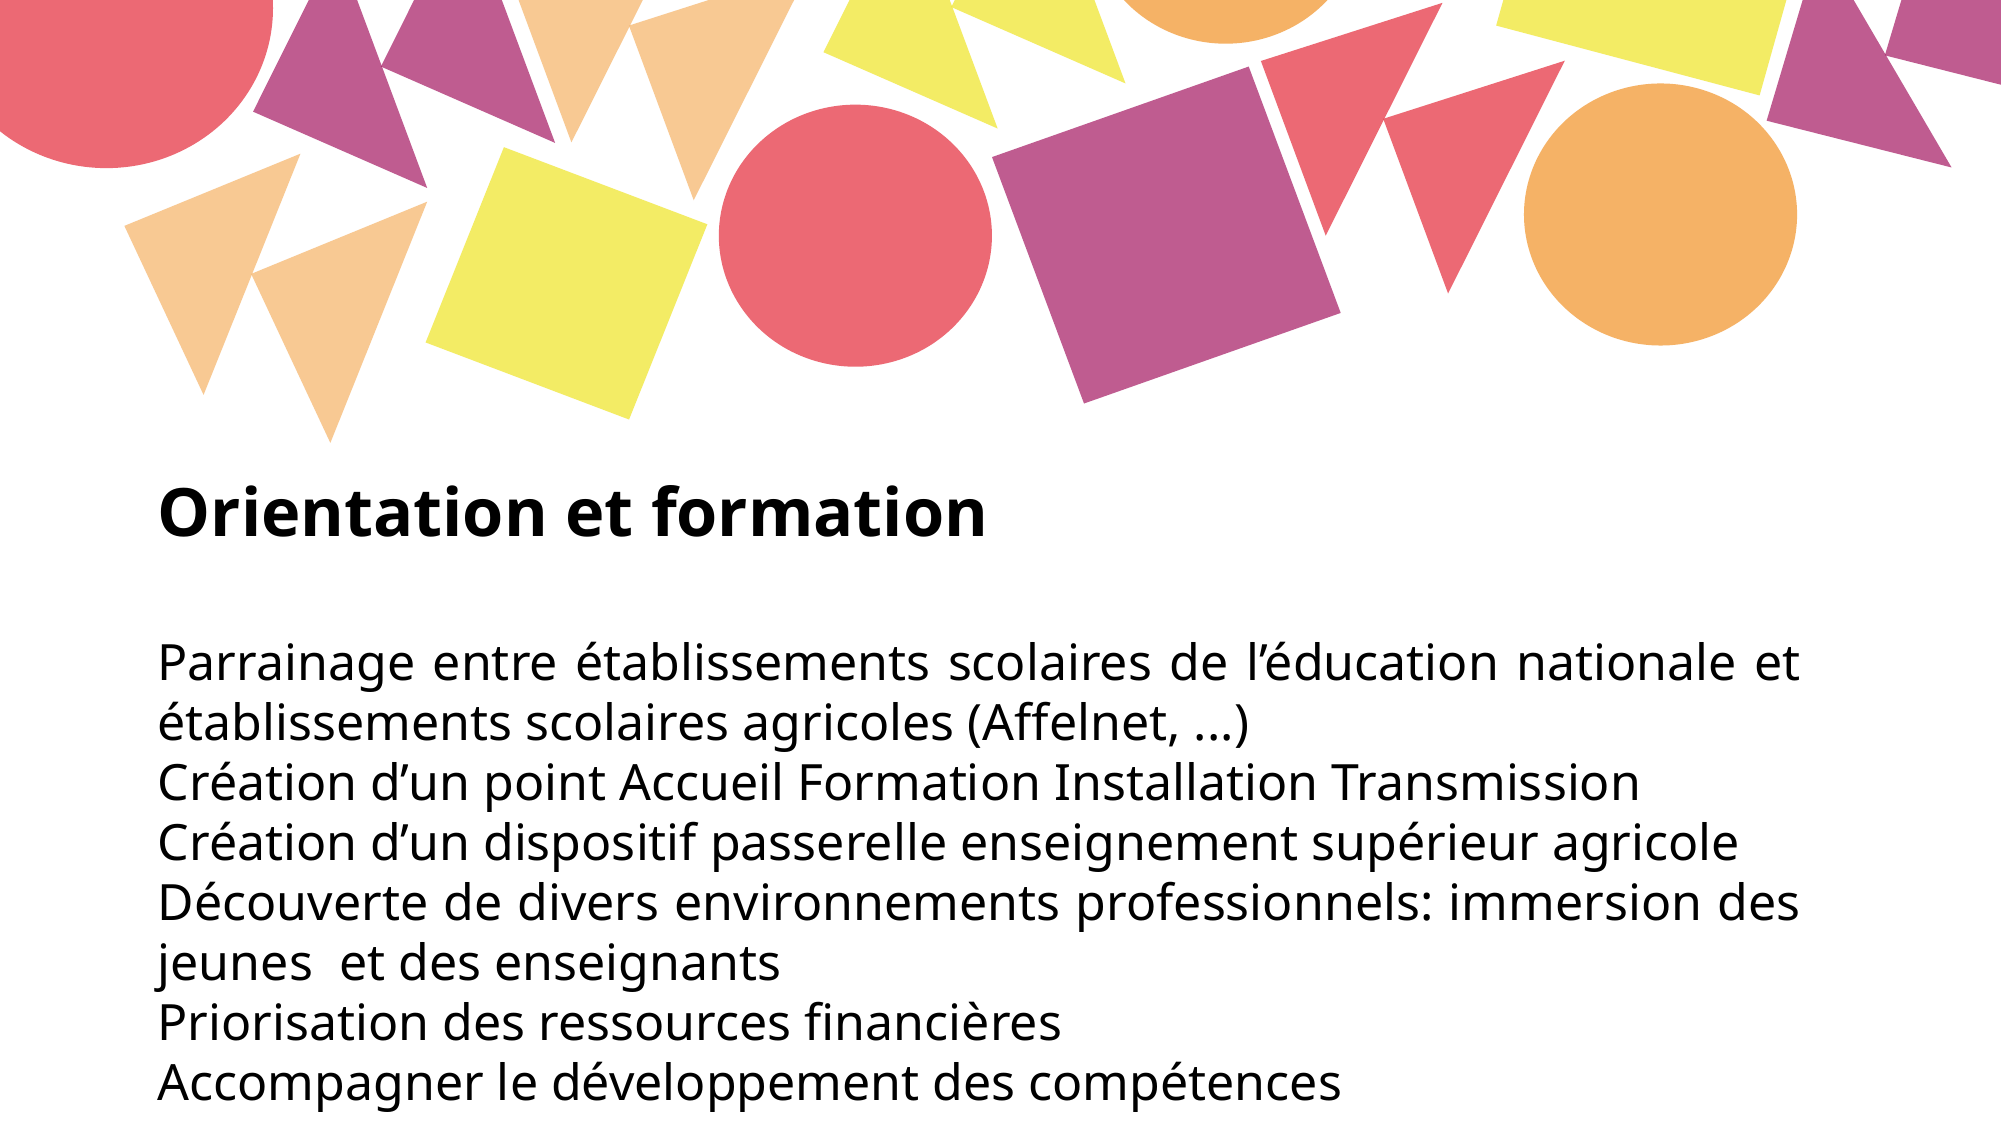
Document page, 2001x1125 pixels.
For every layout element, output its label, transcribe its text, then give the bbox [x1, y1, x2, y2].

picture [0, 0, 2000, 443]
text_box Orientation et formation Parrainage entre établissements scolaires de l’éducation nationale et établissements scolaires agricoles (Affelnet, ...) Création d’un point Accueil Formation Installation Transmission Création d’un dispositif passerelle enseignement supérieur agricole Découverte de divers environnements professionnels: immersion des jeunes et des enseignants Priorisation des ressources financières Accompagner le développement des compétences [142, 462, 1858, 1125]
